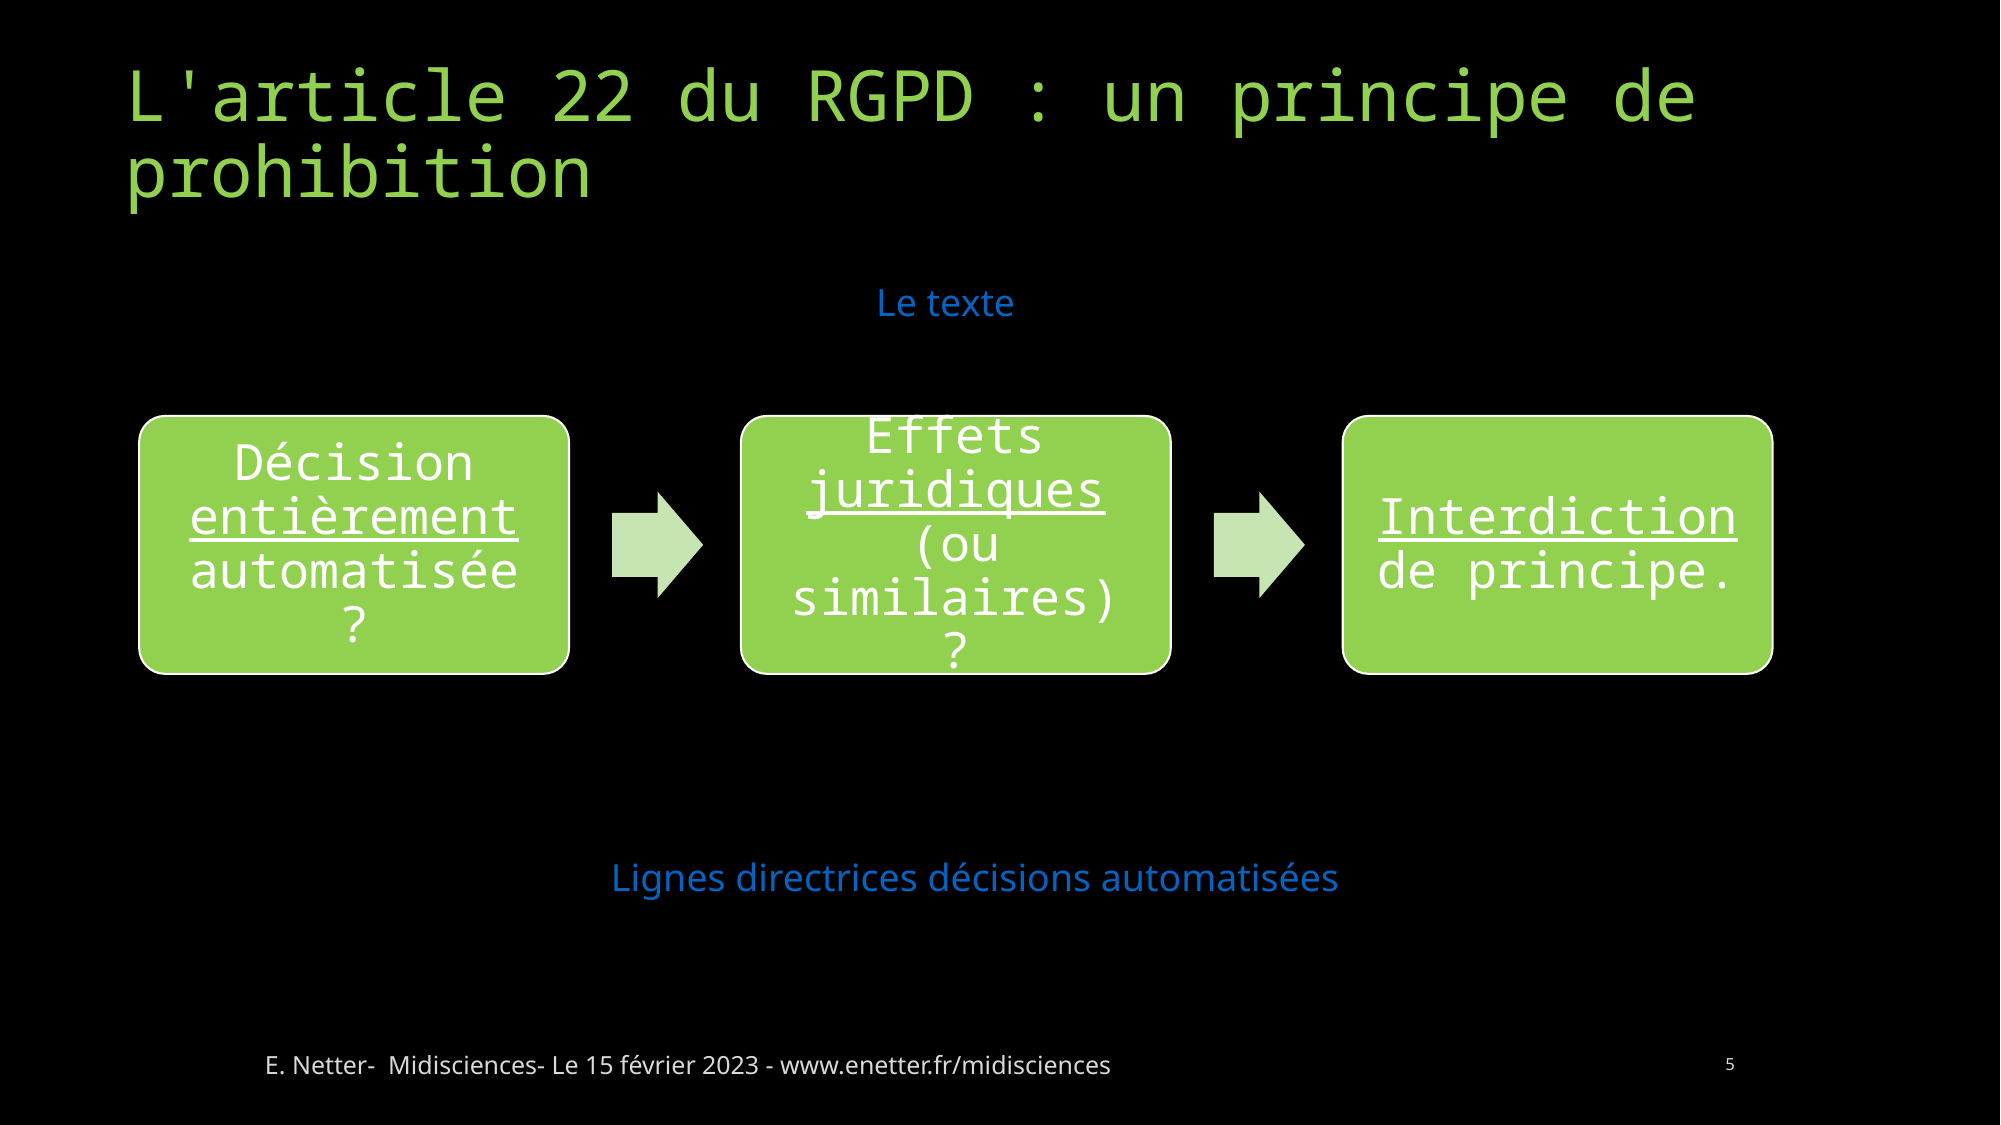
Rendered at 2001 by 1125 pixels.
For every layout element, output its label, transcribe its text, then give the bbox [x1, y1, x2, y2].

title L'article 22 du RGPD : un principe de prohibition [110, 33, 1934, 221]
text_box [612, 491, 704, 599]
text_box Interdiction de principe. [1342, 415, 1773, 674]
text_box Le texte [860, 271, 1050, 338]
text_box Lignes directrices décisions automatisées [595, 846, 1505, 913]
text_box Décision entièrement automatisée ? [139, 415, 569, 674]
text_box Effets juridiques (ou similaires) ? [740, 415, 1171, 674]
footer E. Netter- Midisciences- Le 15 février 2023 - www.enetter.fr/midisciences [249, 1043, 1379, 1086]
text_box [1213, 491, 1305, 599]
slide_number <numéro> [1612, 1043, 1750, 1086]
